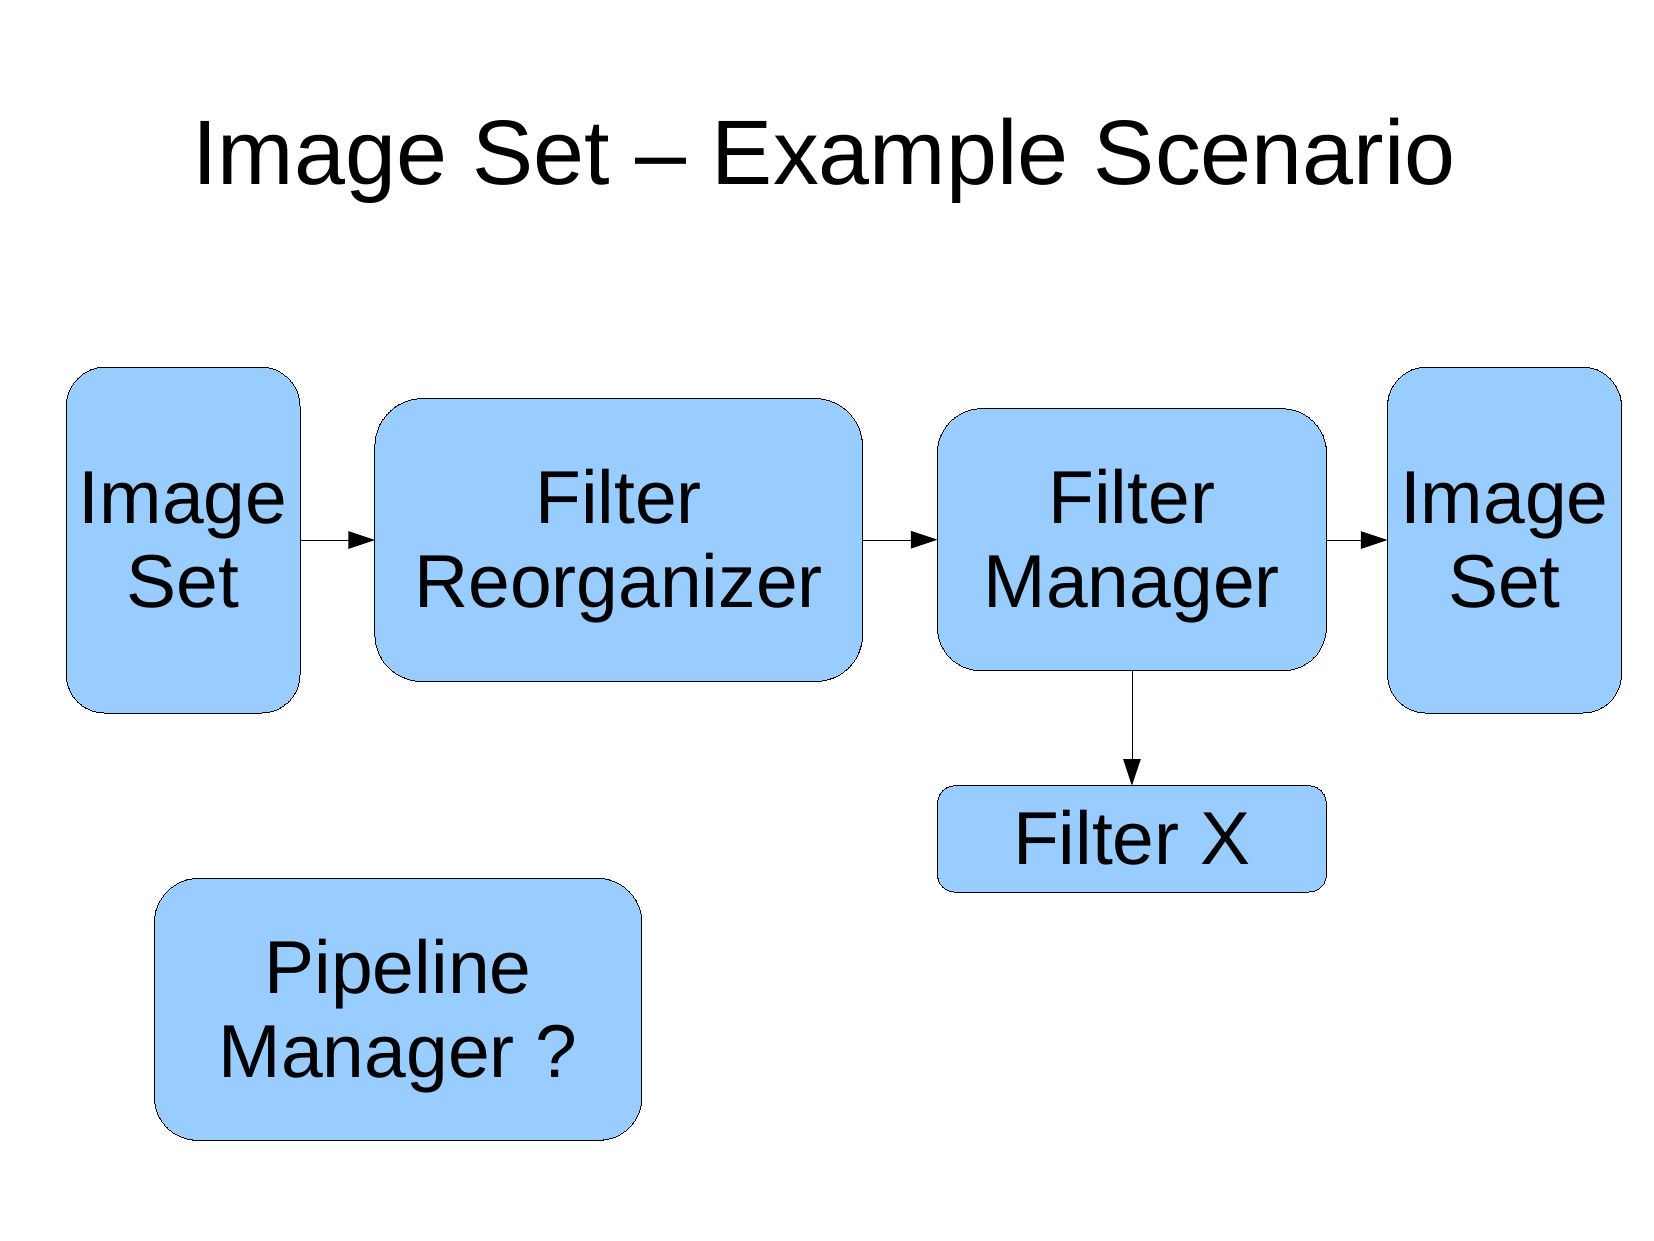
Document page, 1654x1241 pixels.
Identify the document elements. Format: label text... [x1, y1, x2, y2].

title Image Set – Example Scenario [37, 49, 1613, 257]
text_box Filter Reorganizer [374, 398, 863, 682]
text_box Filter X [937, 785, 1327, 893]
text_box Image Set [66, 367, 301, 714]
text_box Pipeline Manager ? [154, 878, 642, 1141]
text_box Image Set [1387, 367, 1622, 714]
text_box Filter Manager [937, 408, 1327, 671]
